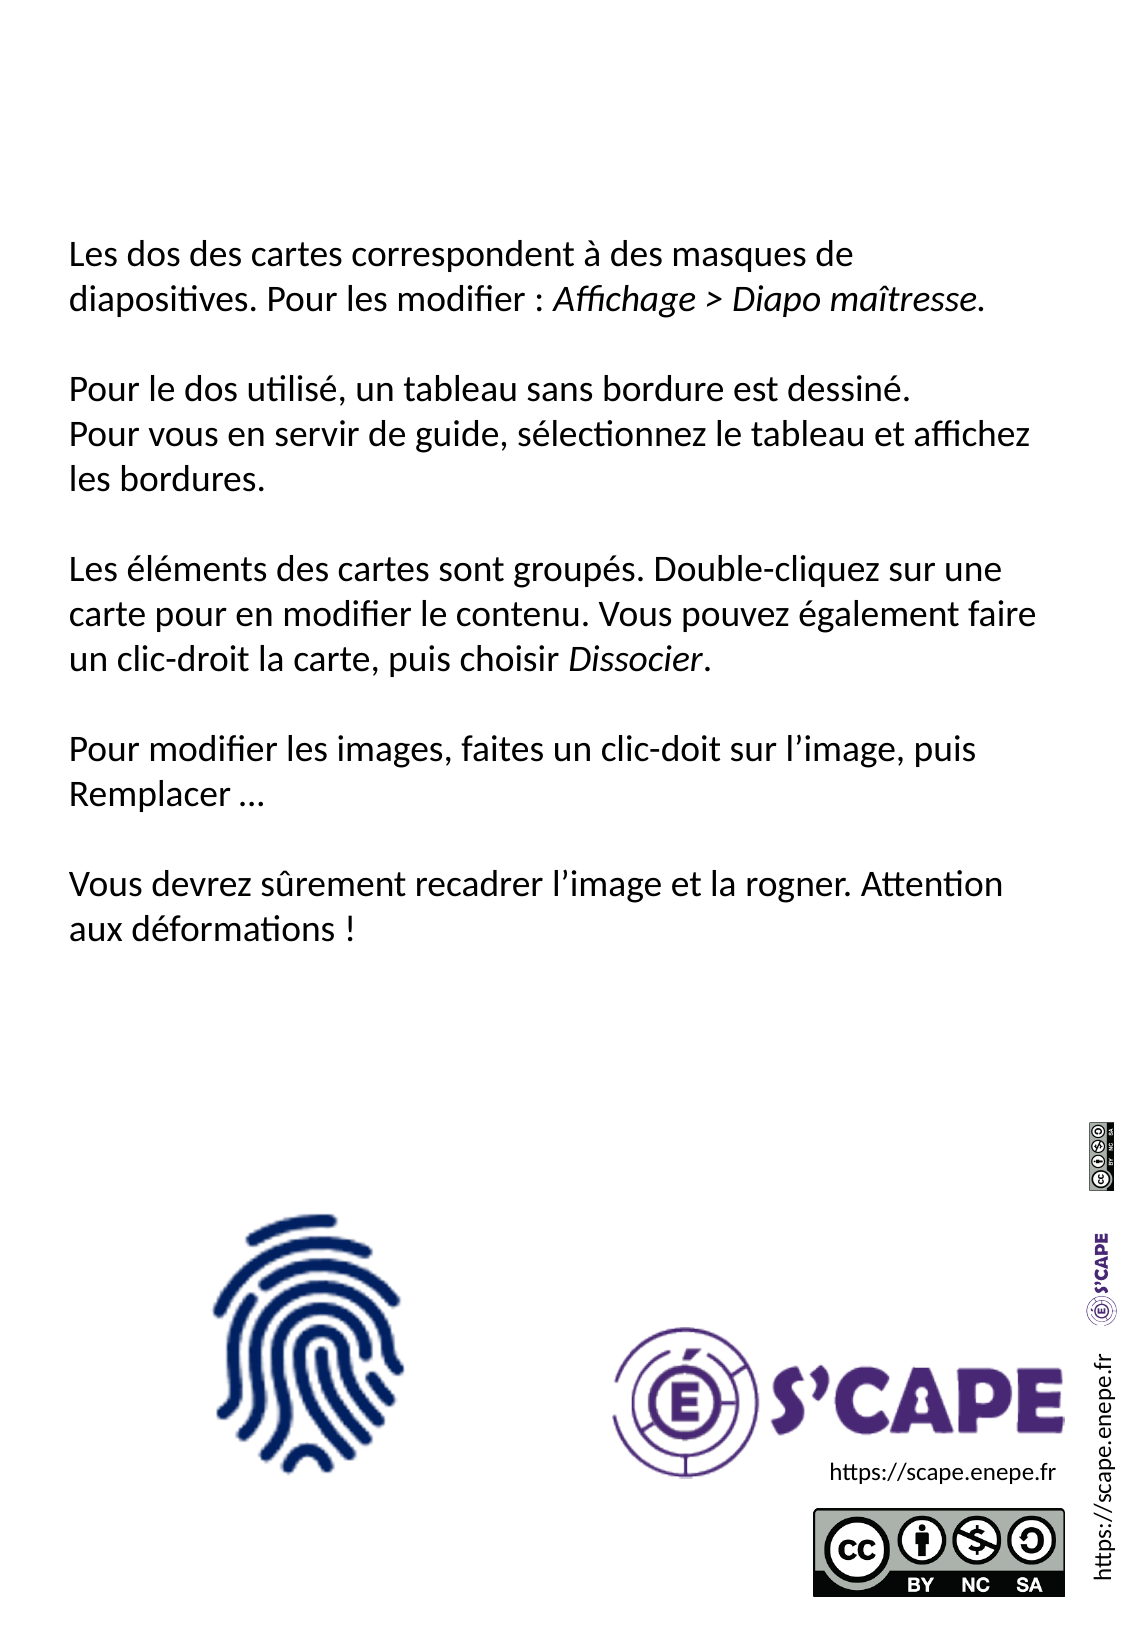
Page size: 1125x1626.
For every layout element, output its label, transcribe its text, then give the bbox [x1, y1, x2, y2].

picture [1087, 1234, 1117, 1326]
picture [160, 1192, 463, 1494]
text_box https://scape.enepe.fr [814, 1448, 1072, 1494]
text_box Les dos des cartes correspondent à des masques de diapositives. Pour les modifier : Affichage > Diapo maîtresse. Pour le dos utilisé, un tableau sans bordure est dessiné. Pour vous en servir de guide, sélectionnez le tableau et affichez les bordures. Les éléments des cartes sont groupés. Double-cliquez sur une carte pour en modifier le contenu. Vous pouvez également faire un clic-droit la carte, puis choisir Dissocier. Pour modifier les images, faites un clic-doit sur l’image, puis Remplacer … Vous devrez sûrement recadrer l’image et la rogner. Attention aux déformations ! [54, 221, 1065, 957]
picture [1090, 1123, 1114, 1191]
picture [612, 1327, 1065, 1479]
picture [813, 1508, 1065, 1597]
